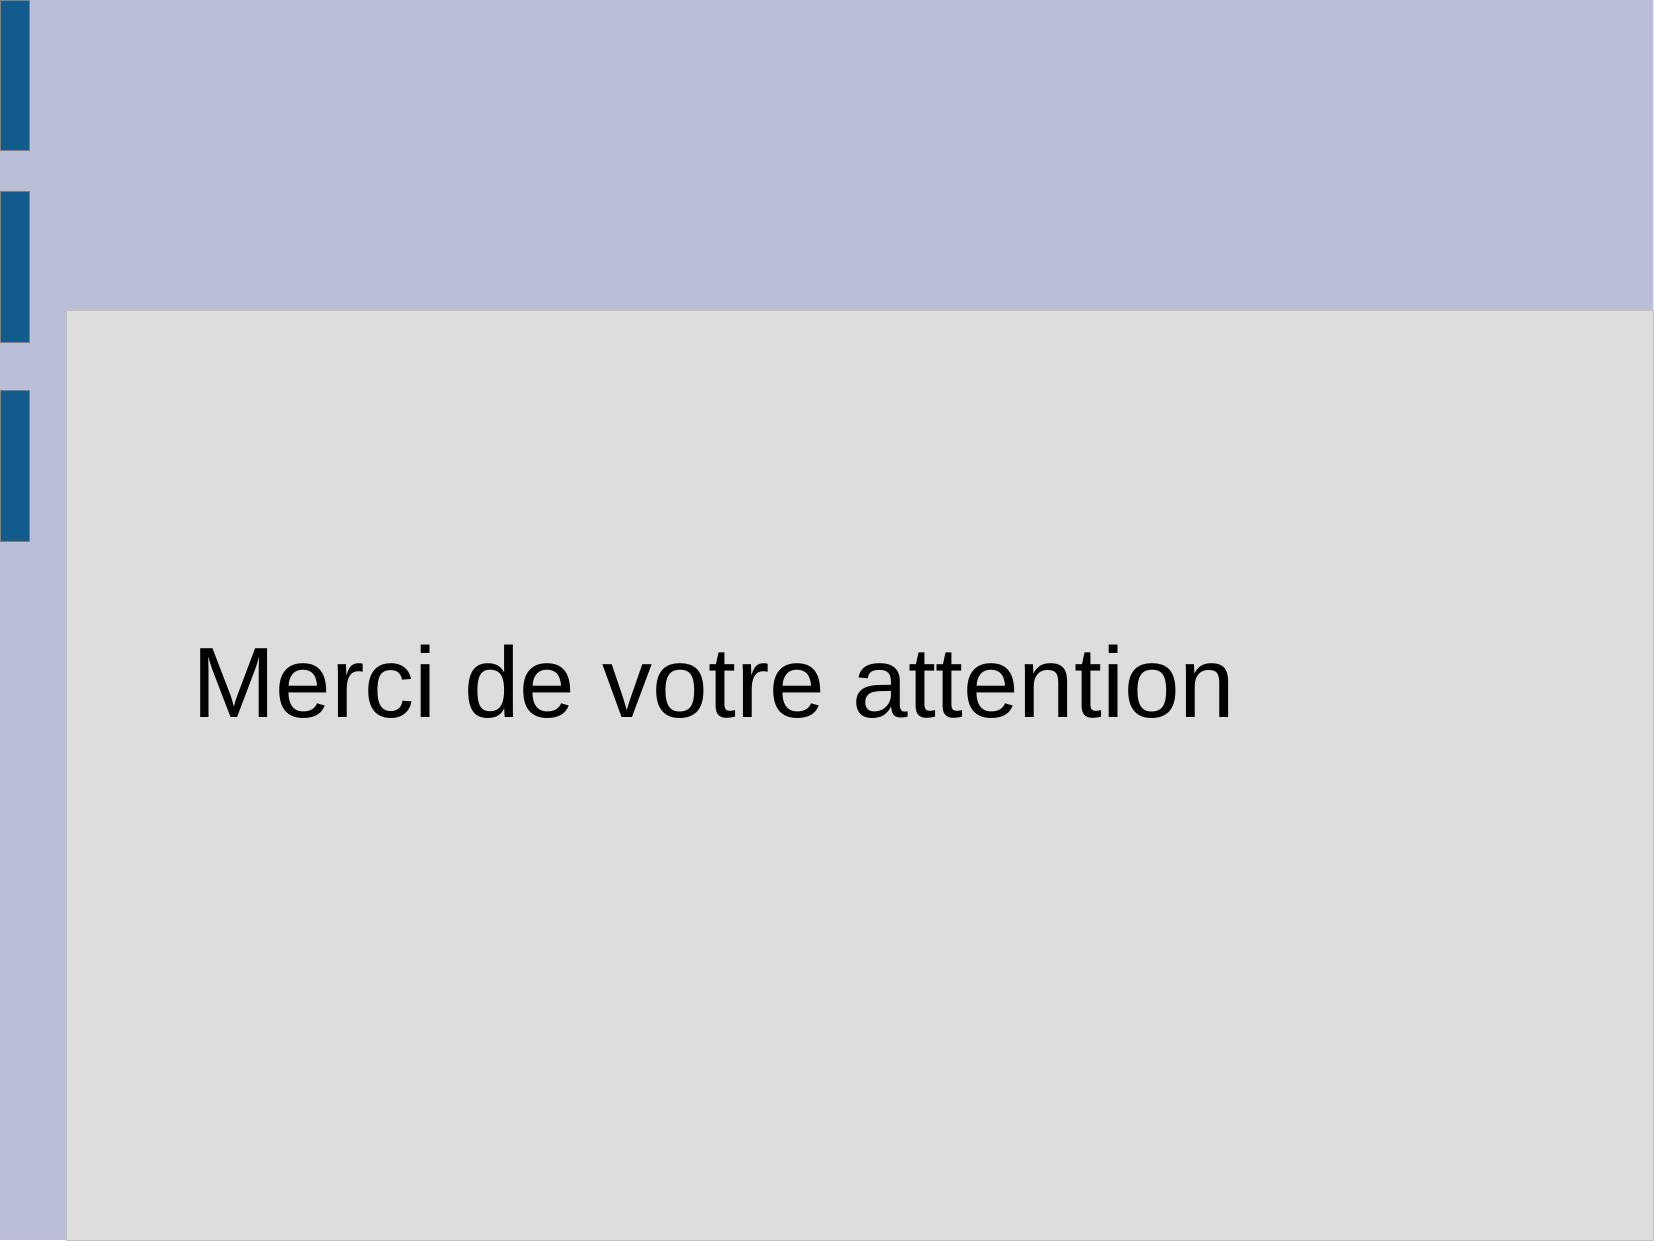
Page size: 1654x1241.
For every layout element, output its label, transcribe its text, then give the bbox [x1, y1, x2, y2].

list Merci de votre attention [121, 344, 1534, 1127]
